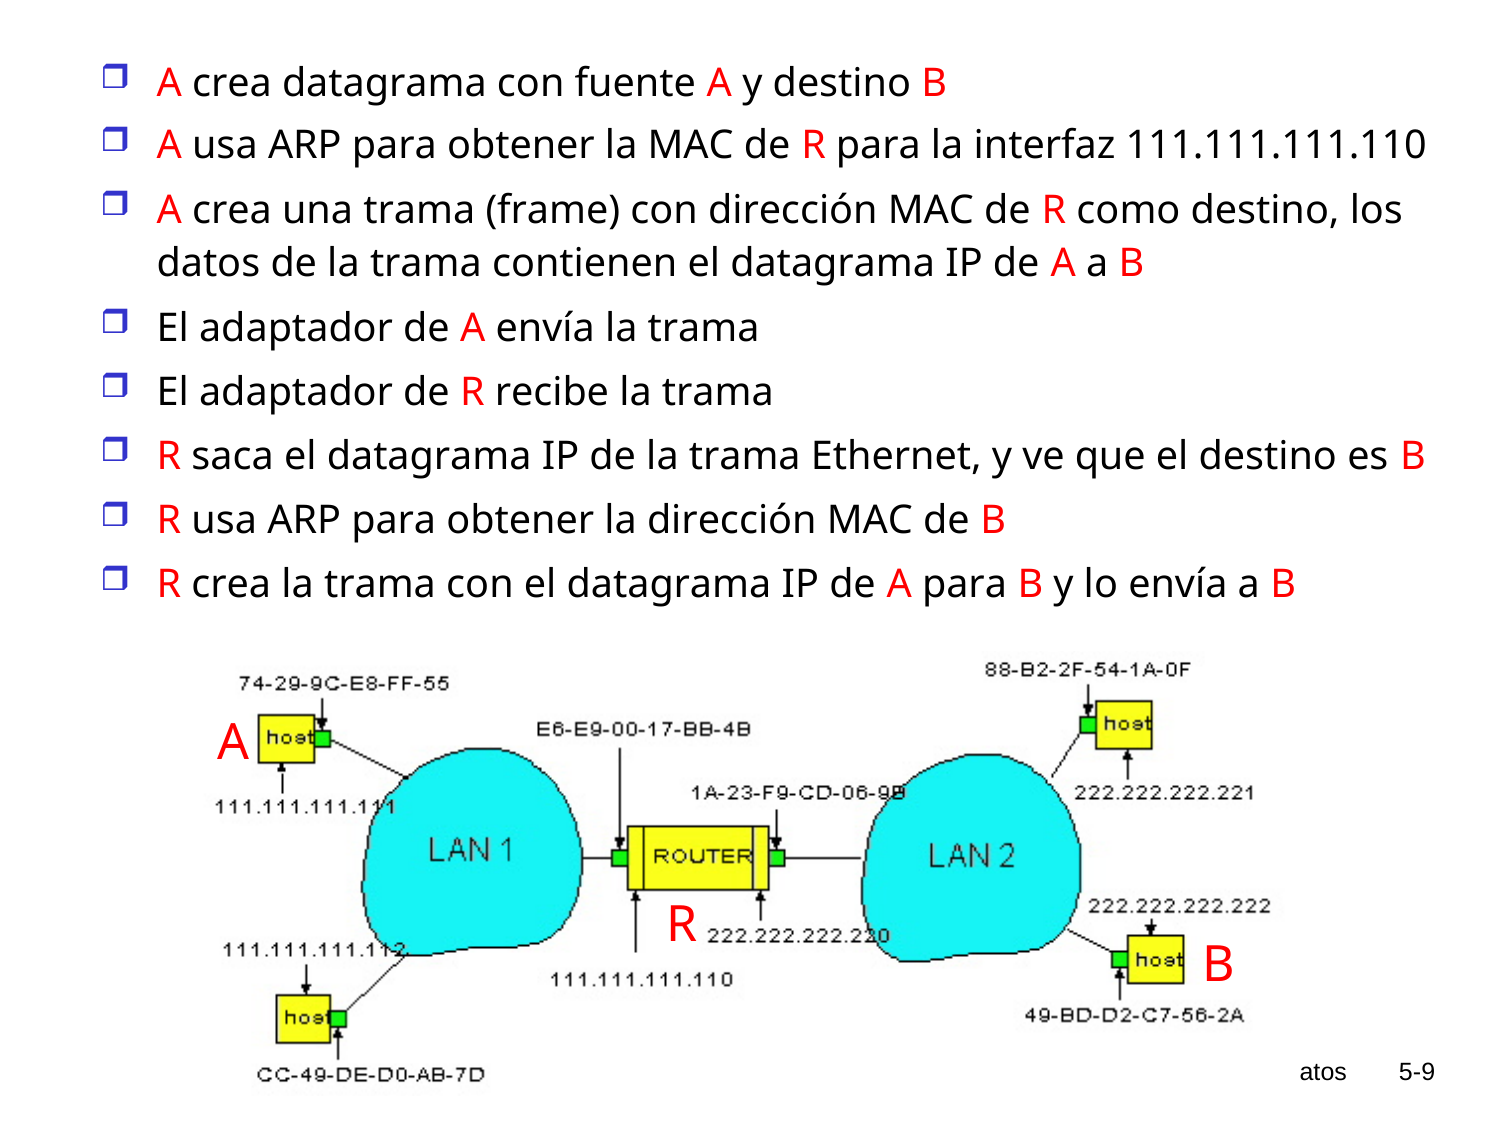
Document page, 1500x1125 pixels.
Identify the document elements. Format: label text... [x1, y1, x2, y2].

picture [157, 651, 1300, 1096]
list A crea datagrama con fuente A y destino B A usa ARP para obtener la MAC de R para la interfaz 111.111.111.110 A crea una trama (frame) con dirección MAC de R como destino, los datos de la trama contienen el datagrama IP de A a B El adaptador de A envía la trama El adaptador de R recibe la trama R saca el datagrama IP de la trama Ethernet, y ve que el destino es B R usa ARP para obtener la dirección MAC de B R crea la trama con el datagrama IP de A para B y lo envía a B [85, 46, 1449, 617]
text_box A [202, 702, 265, 778]
text_box R [651, 883, 713, 959]
text_box B [1187, 924, 1250, 1000]
